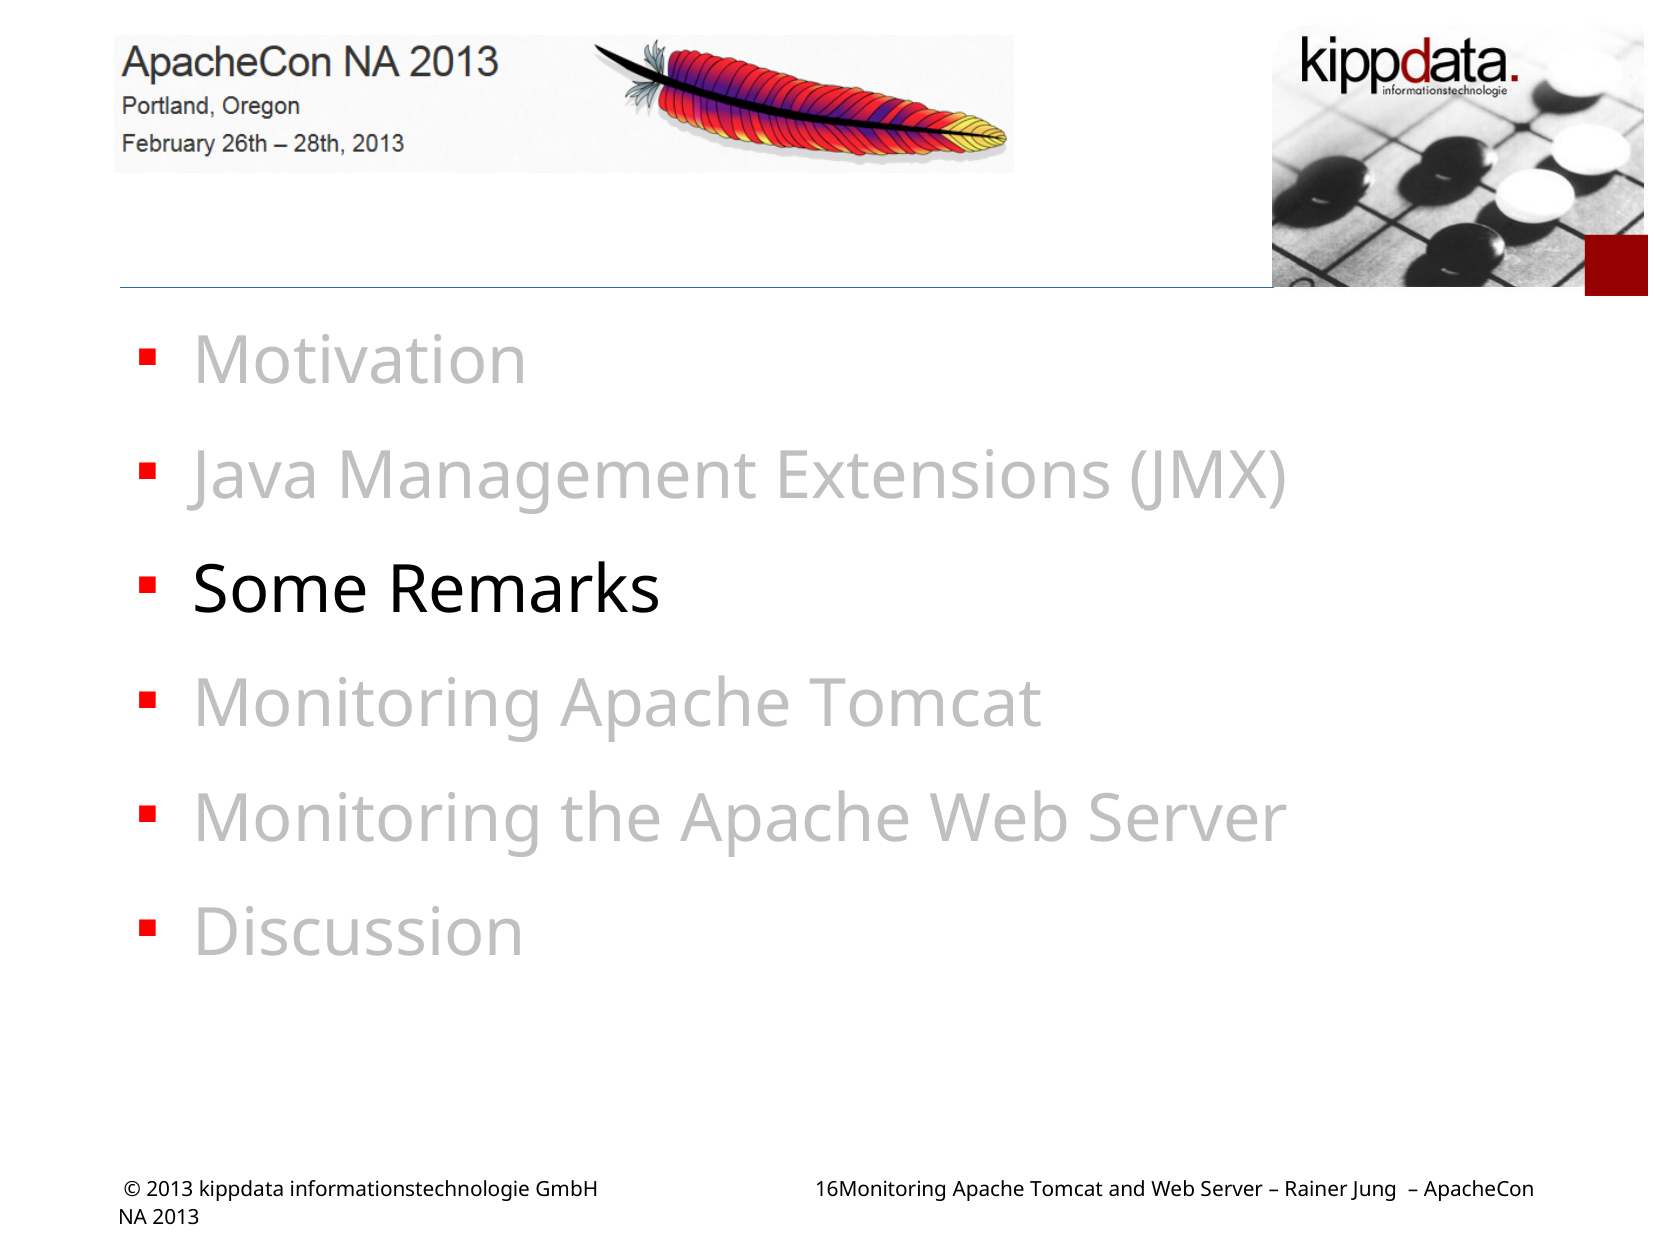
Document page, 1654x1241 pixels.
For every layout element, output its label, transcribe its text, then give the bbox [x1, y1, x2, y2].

picture [114, 35, 1014, 173]
list Motivation Java Management Extensions (JMX) Some Remarks Monitoring Apache Tomcat Monitoring the Apache Web Server Discussion [121, 312, 1534, 904]
picture [1272, 5, 1648, 302]
